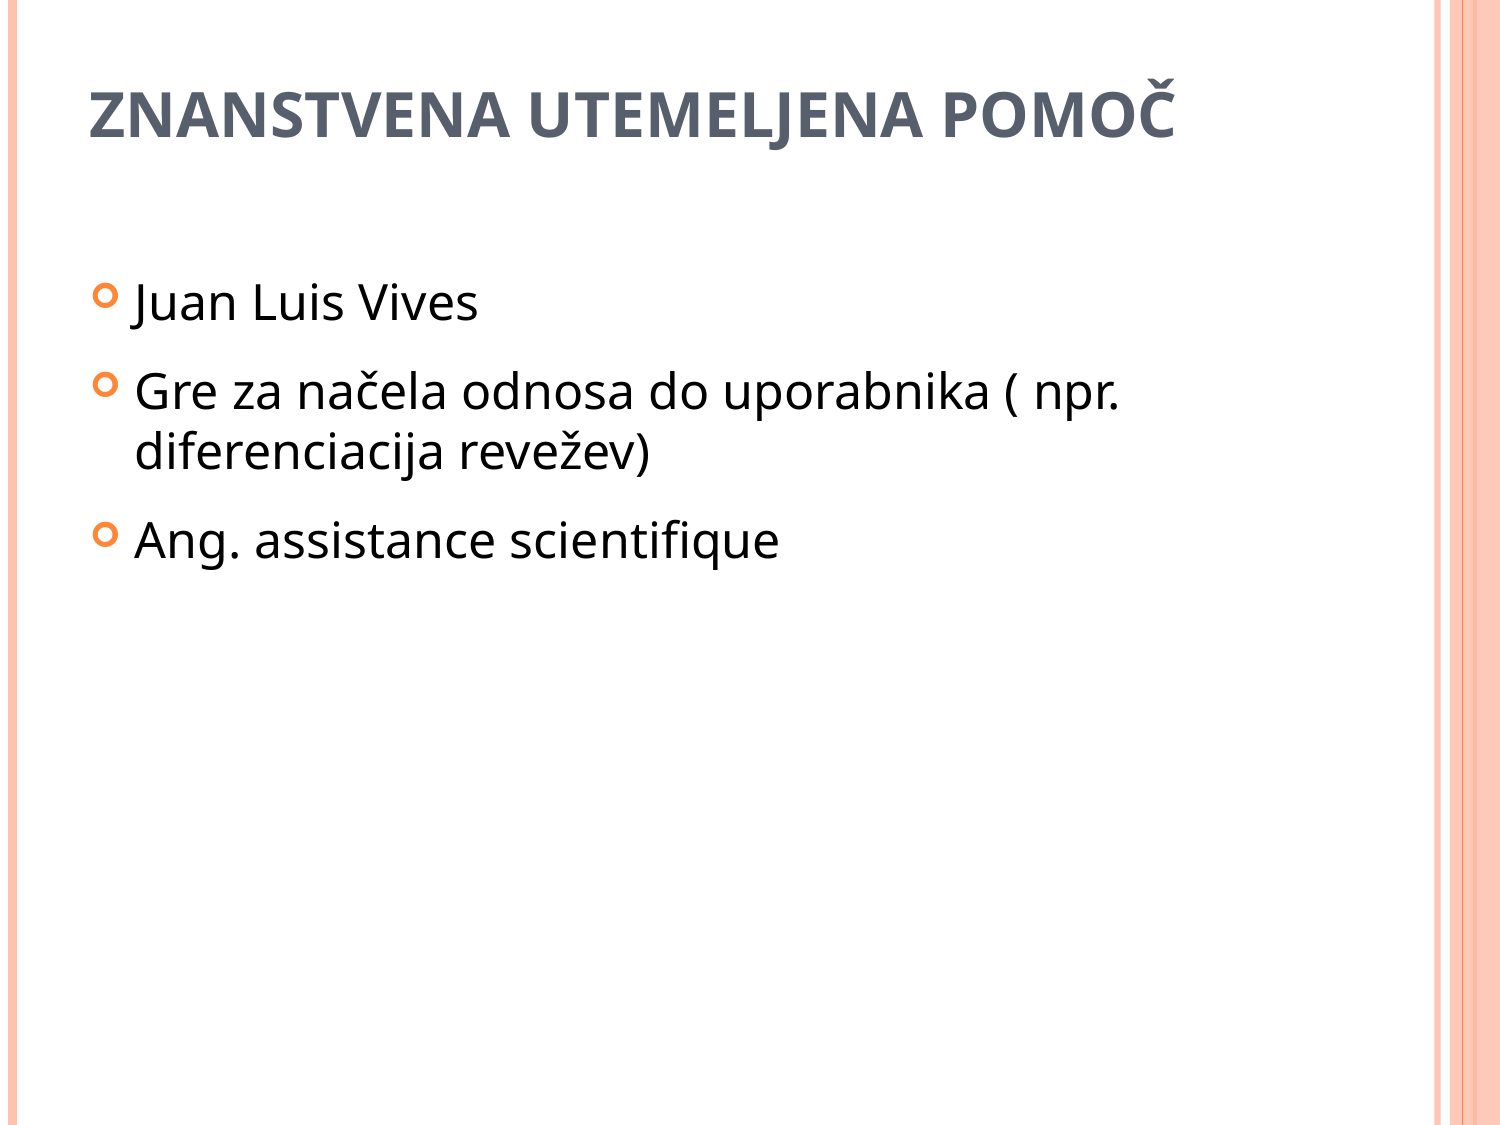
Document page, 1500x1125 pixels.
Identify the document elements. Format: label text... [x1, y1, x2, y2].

title ZNANSTVENA UTEMELJENA POMOČ [75, 45, 1300, 233]
list Juan Luis Vives Gre za načela odnosa do uporabnika ( npr. diferenciacija revežev) Ang. assistance scientifique [75, 262, 1300, 1062]
